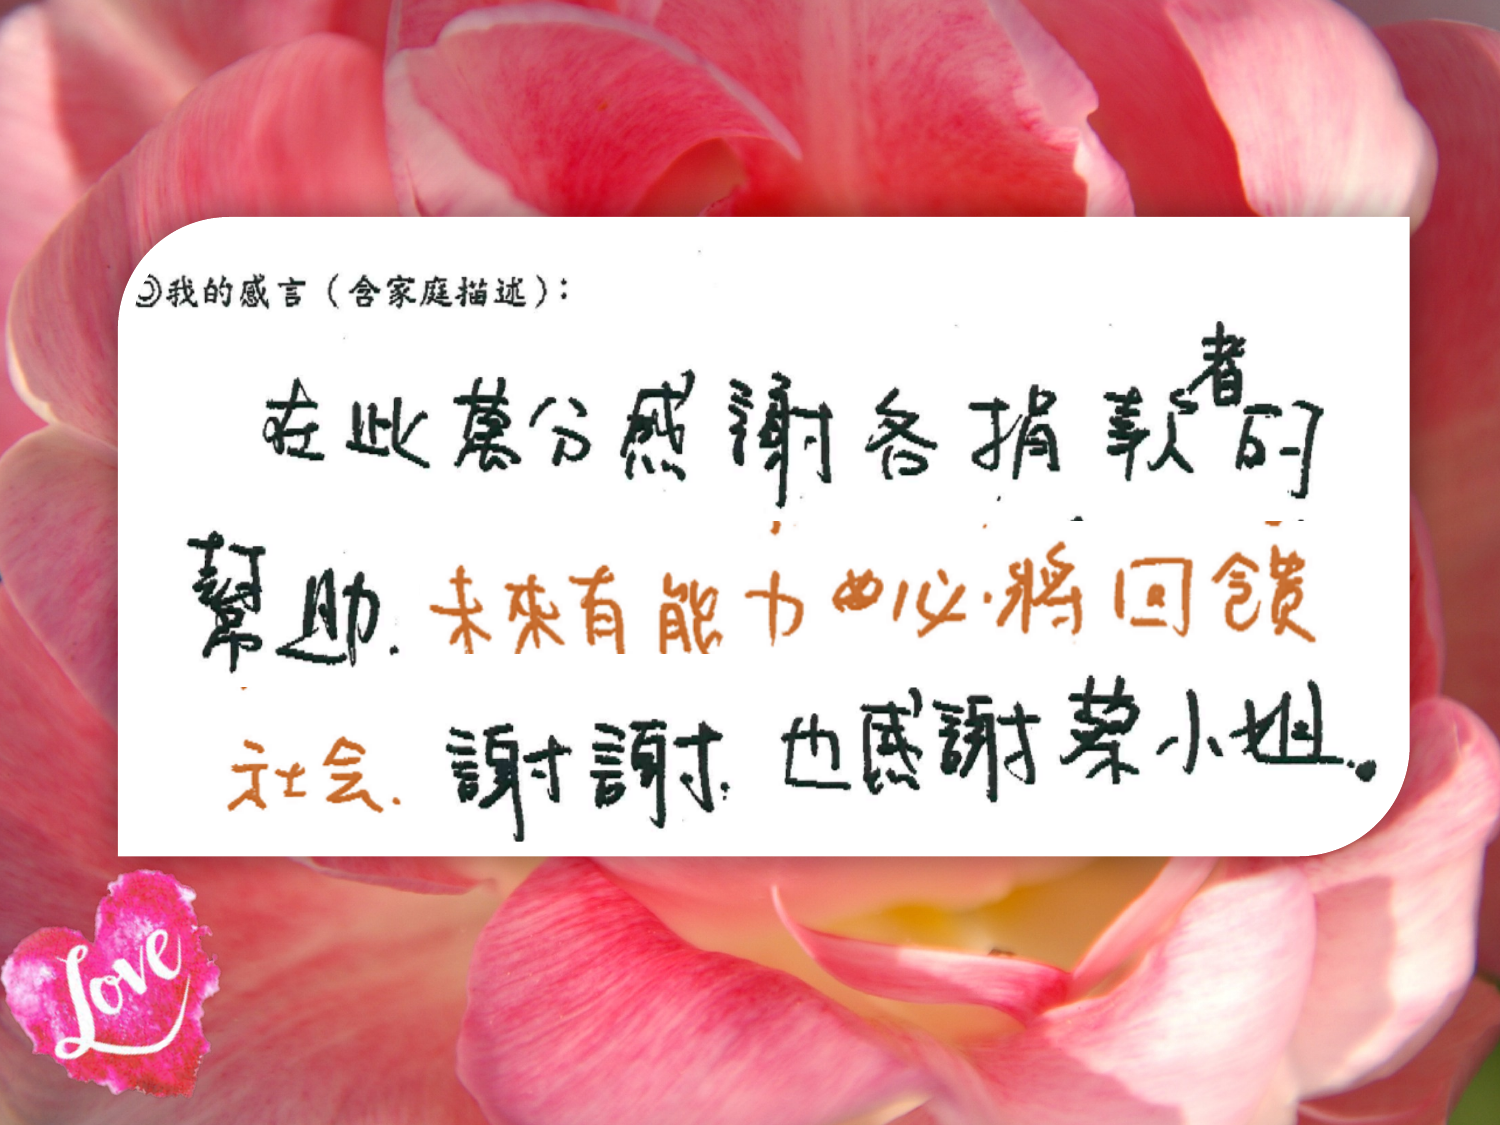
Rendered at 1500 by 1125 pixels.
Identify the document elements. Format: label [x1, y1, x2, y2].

text_box [125, 224, 1403, 850]
picture [0, 0, 1500, 1125]
